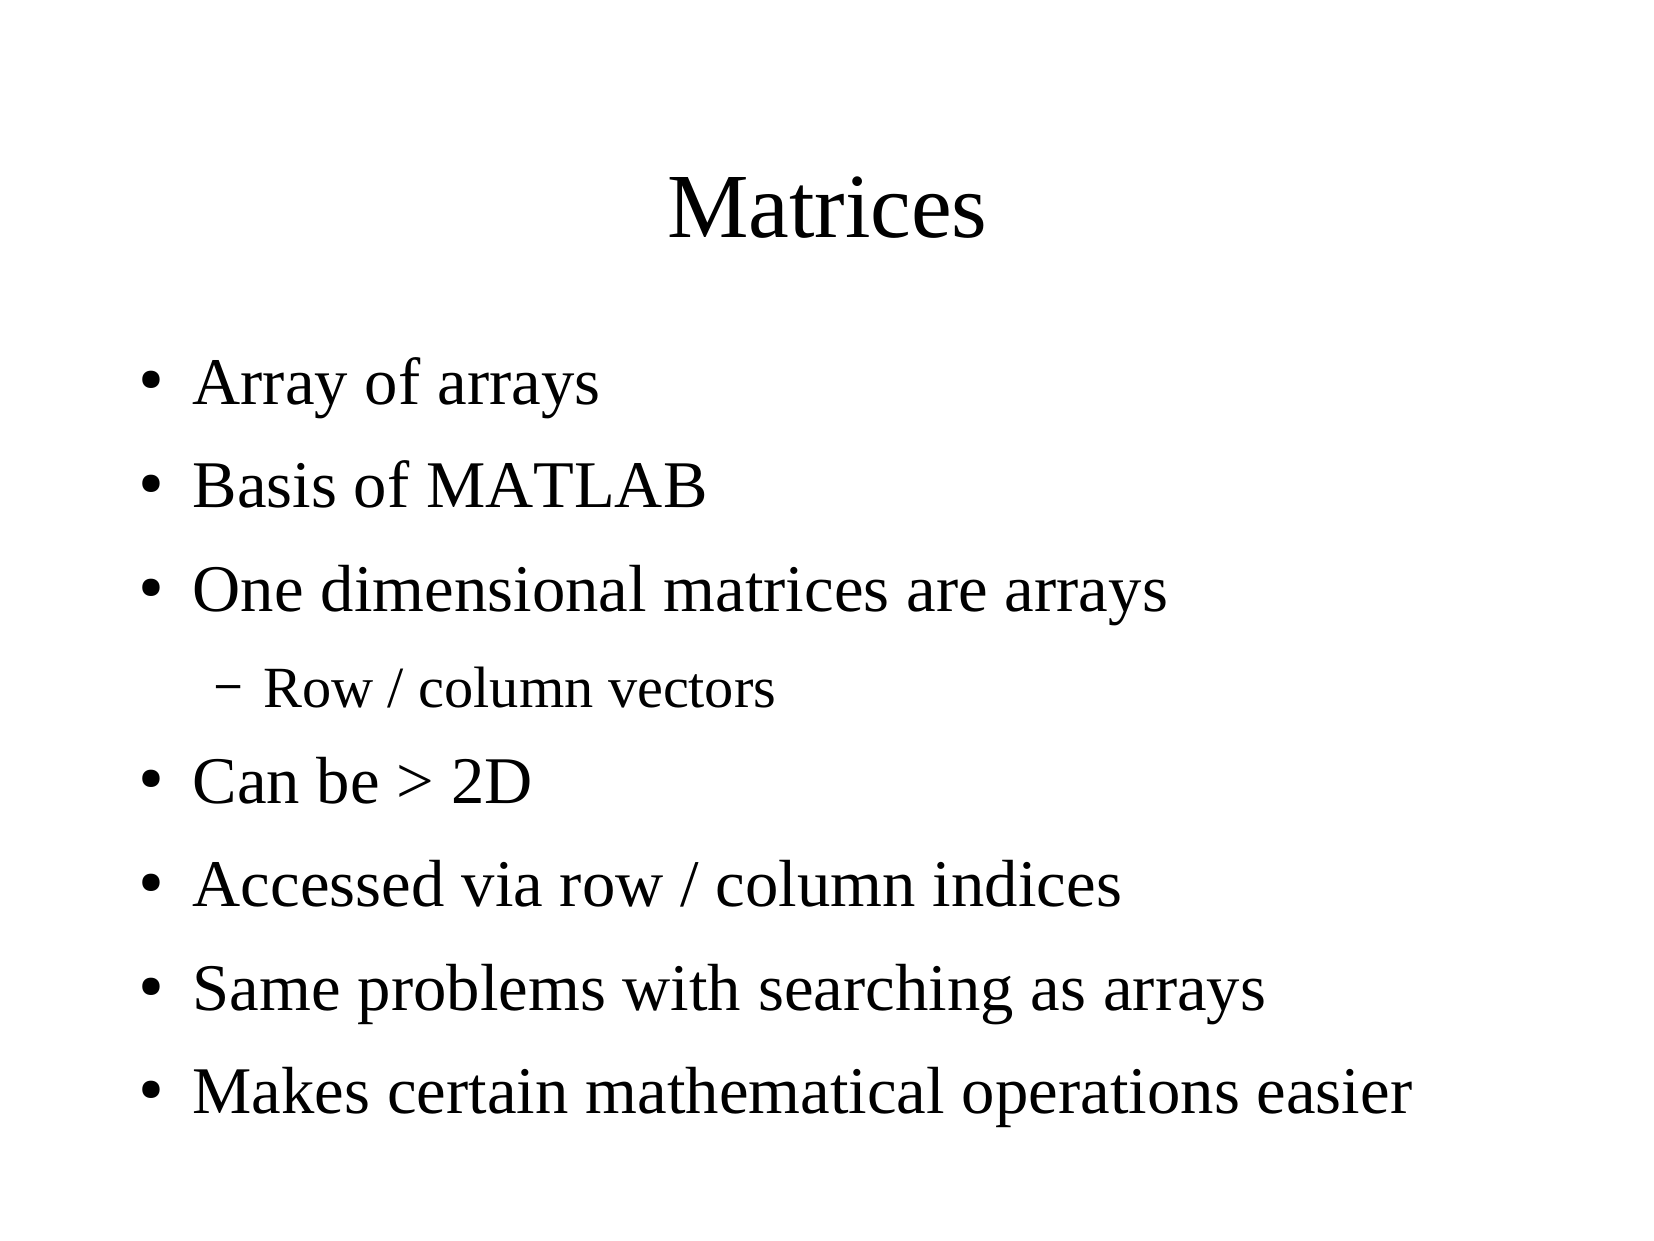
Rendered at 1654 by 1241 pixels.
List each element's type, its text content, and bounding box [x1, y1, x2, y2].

title Matrices [121, 102, 1534, 311]
list Array of arrays Basis of MATLAB One dimensional matrices are arrays Row / column vectors Can be > 2D Accessed via row / column indices Same problems with searching as arrays Makes certain mathematical operations easier [121, 344, 1534, 1130]
